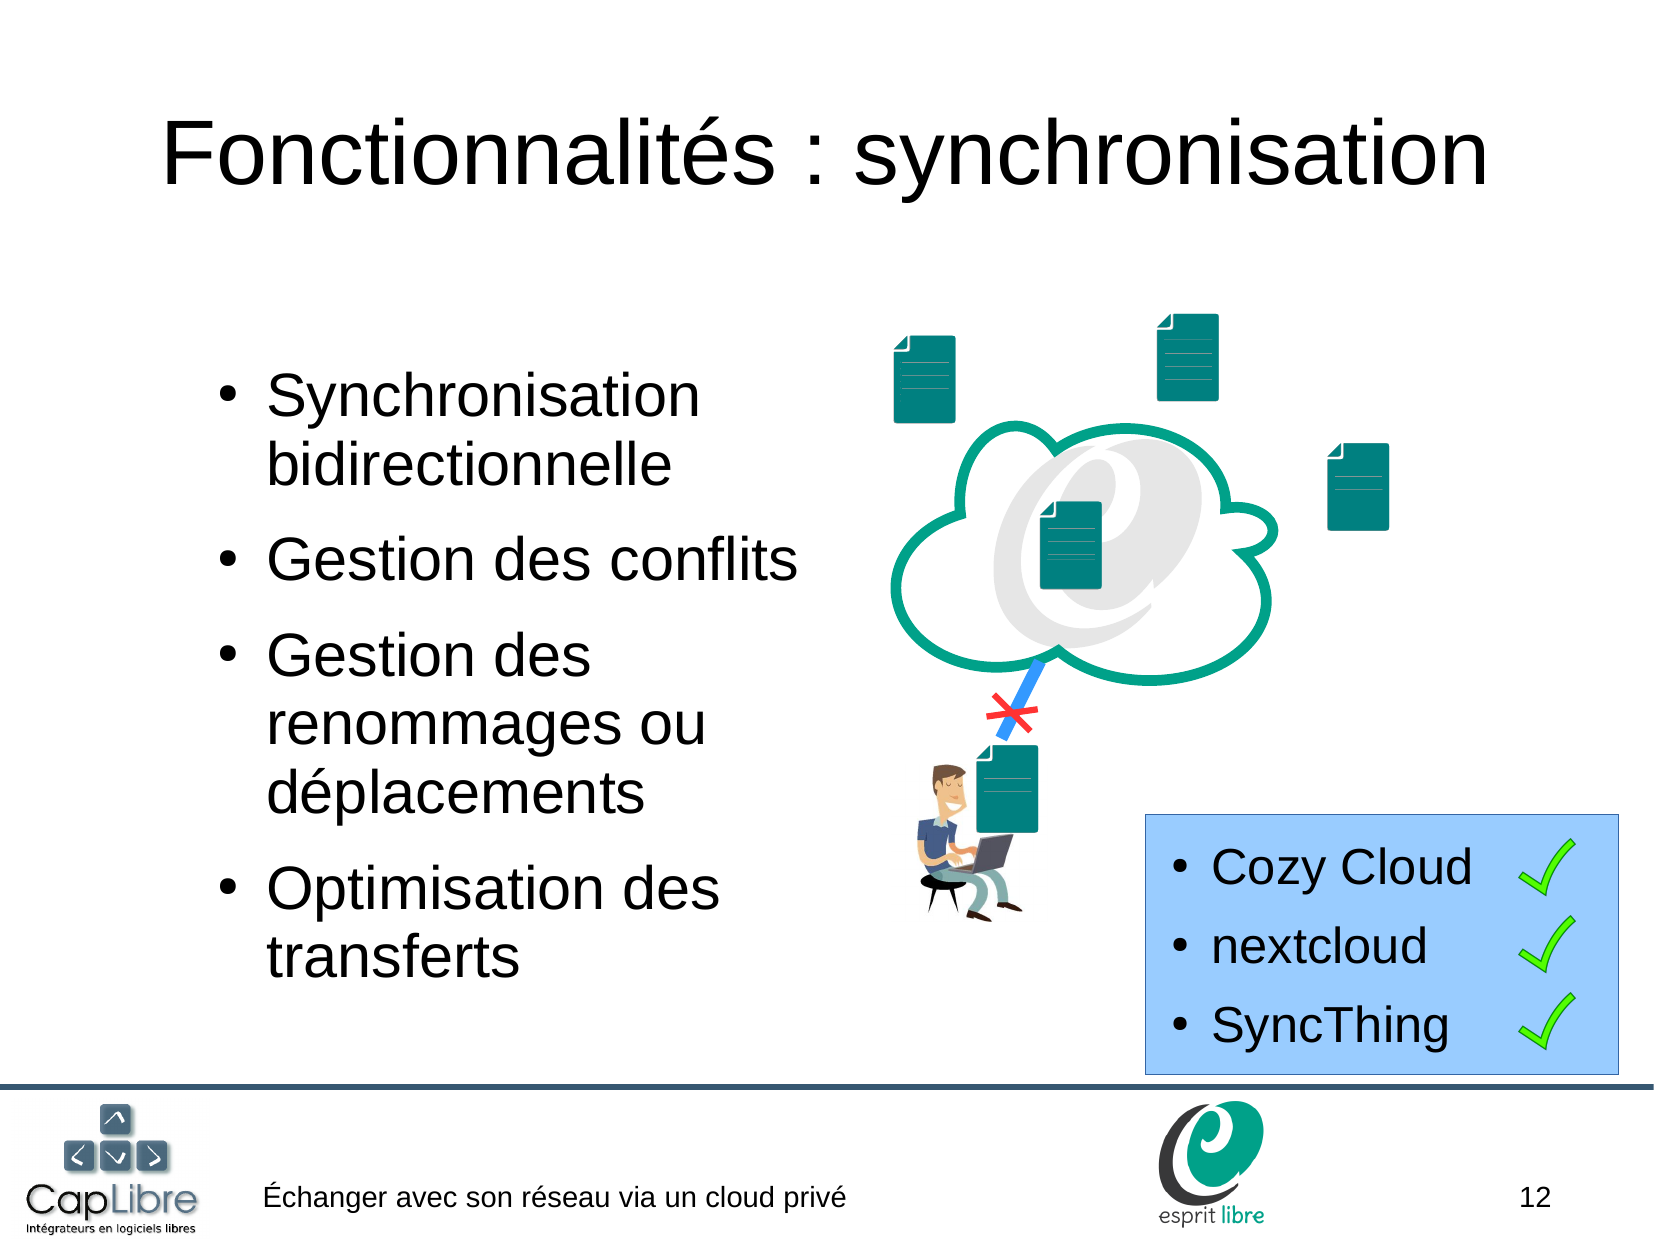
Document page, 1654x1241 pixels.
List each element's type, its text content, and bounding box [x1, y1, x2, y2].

picture [874, 328, 1287, 688]
picture [891, 738, 1055, 922]
picture [1145, 1098, 1276, 1229]
list Synchronisation bidirectionnelle Gestion des conflits Gestion des renommages ou déplacements Optimisation des transferts [200, 361, 945, 993]
picture [1518, 838, 1583, 898]
picture [1518, 915, 1583, 975]
picture [1137, 307, 1236, 405]
picture [11, 1098, 210, 1239]
picture [1308, 436, 1406, 534]
picture [1518, 992, 1583, 1052]
title Fonctionnalités : synchronisation [82, 49, 1571, 257]
text_box [1145, 814, 1619, 1075]
list Cozy Cloud nextcloud SyncThing [1157, 838, 1595, 1057]
